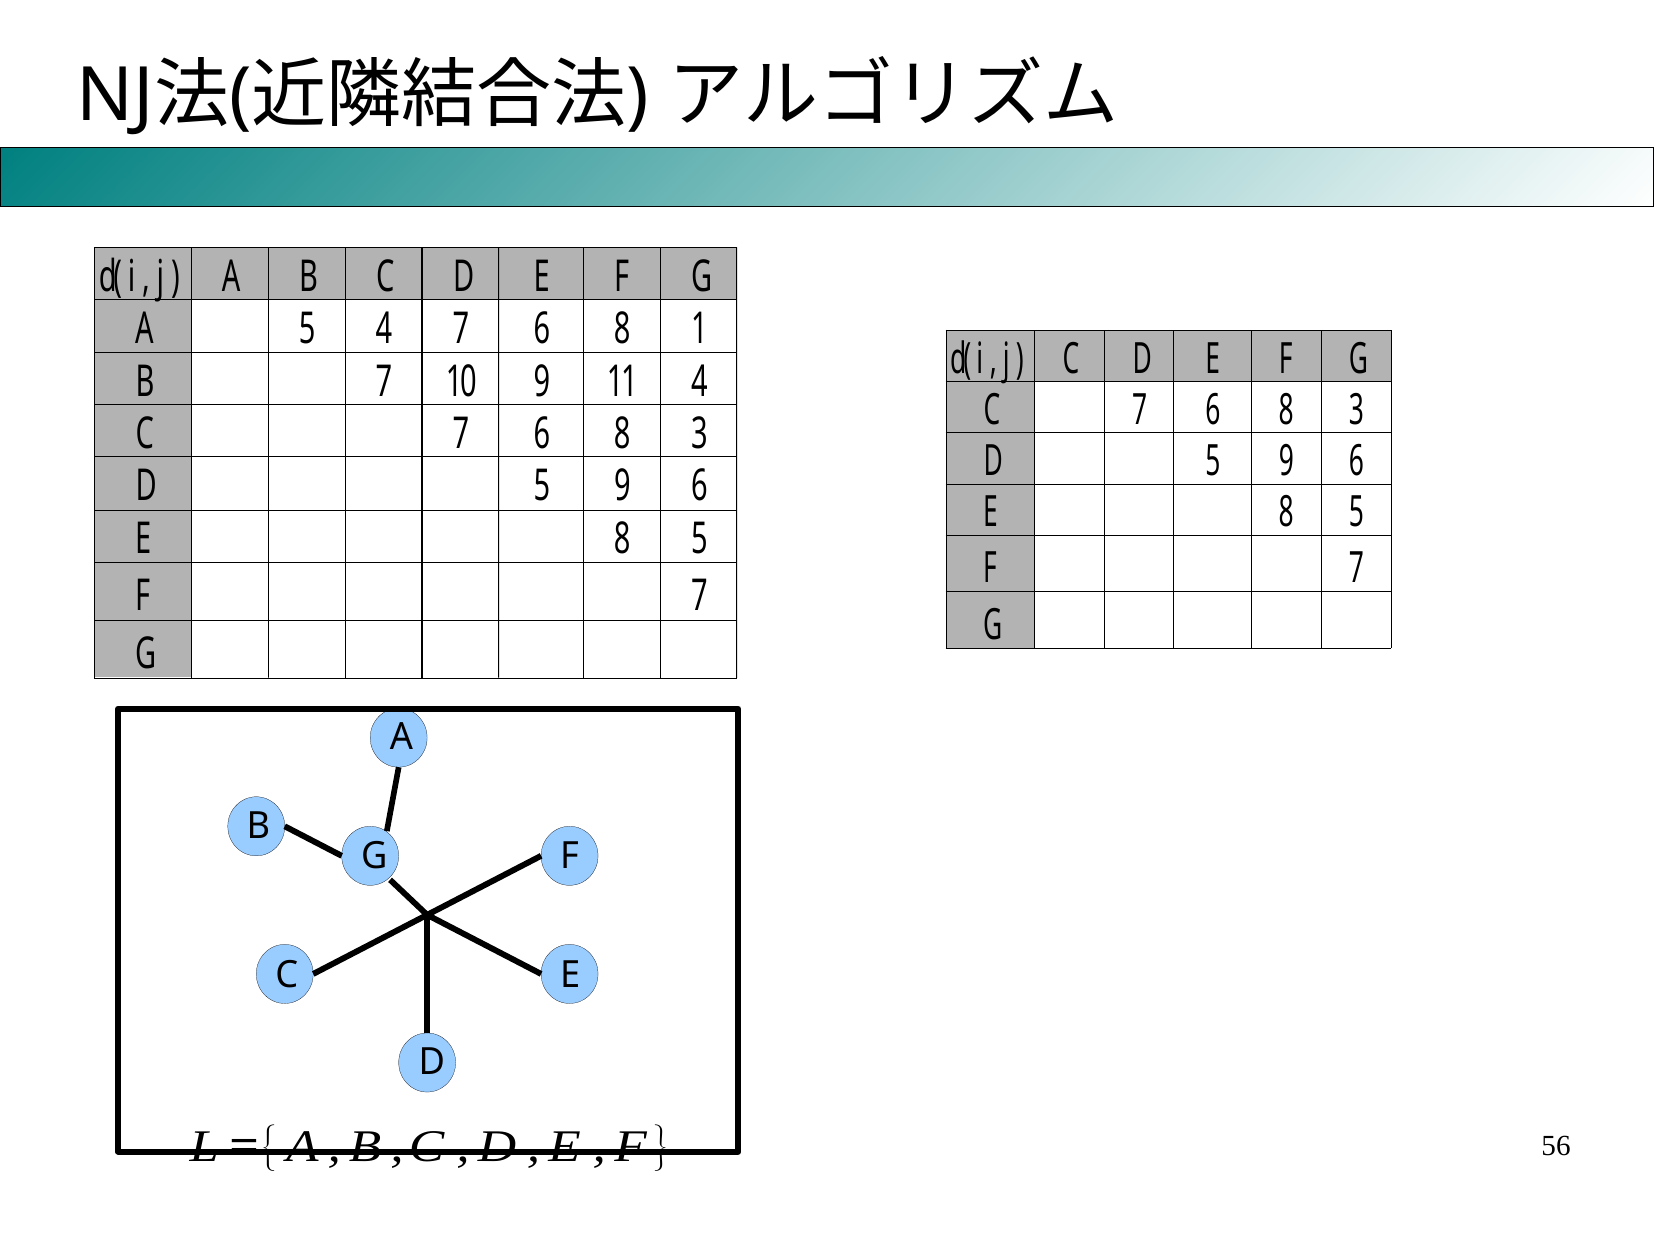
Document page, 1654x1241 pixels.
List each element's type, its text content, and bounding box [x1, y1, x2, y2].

chart [93, 245, 1392, 1241]
title NJ法(近隣結合法) アルゴリズム [76, 29, 1565, 148]
